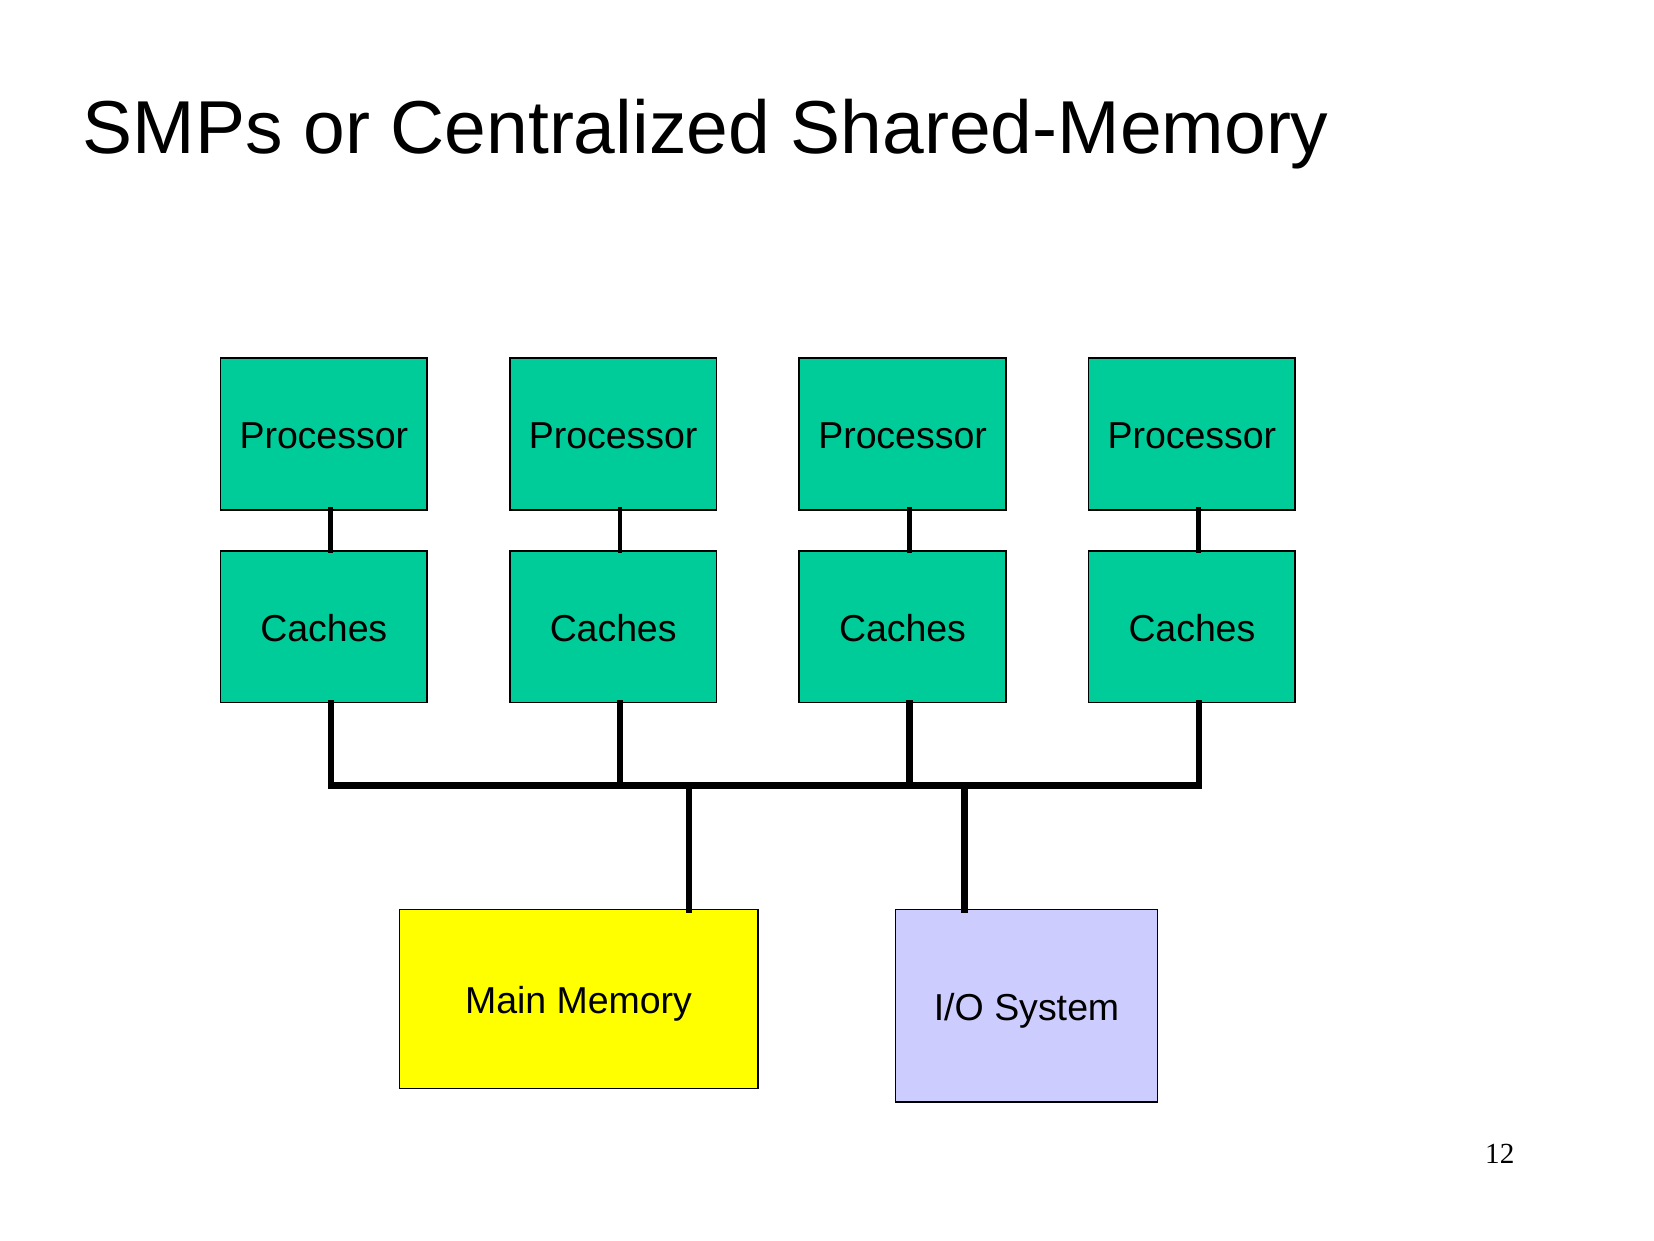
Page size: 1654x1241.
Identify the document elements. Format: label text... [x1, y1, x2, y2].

text_box Processor [1088, 358, 1296, 510]
text_box I/O System [895, 909, 1158, 1103]
text_box Caches [220, 551, 428, 703]
text_box Main Memory [399, 909, 758, 1089]
text_box SMPs or Centralized Shared-Memory [67, 71, 1345, 177]
text_box Processor [220, 358, 428, 510]
text_box Caches [799, 551, 1006, 703]
text_box <number> [1185, 1129, 1530, 1213]
text_box Processor [509, 358, 717, 510]
text_box Caches [1088, 551, 1296, 703]
text_box Processor [799, 358, 1006, 510]
text_box Caches [509, 551, 717, 703]
